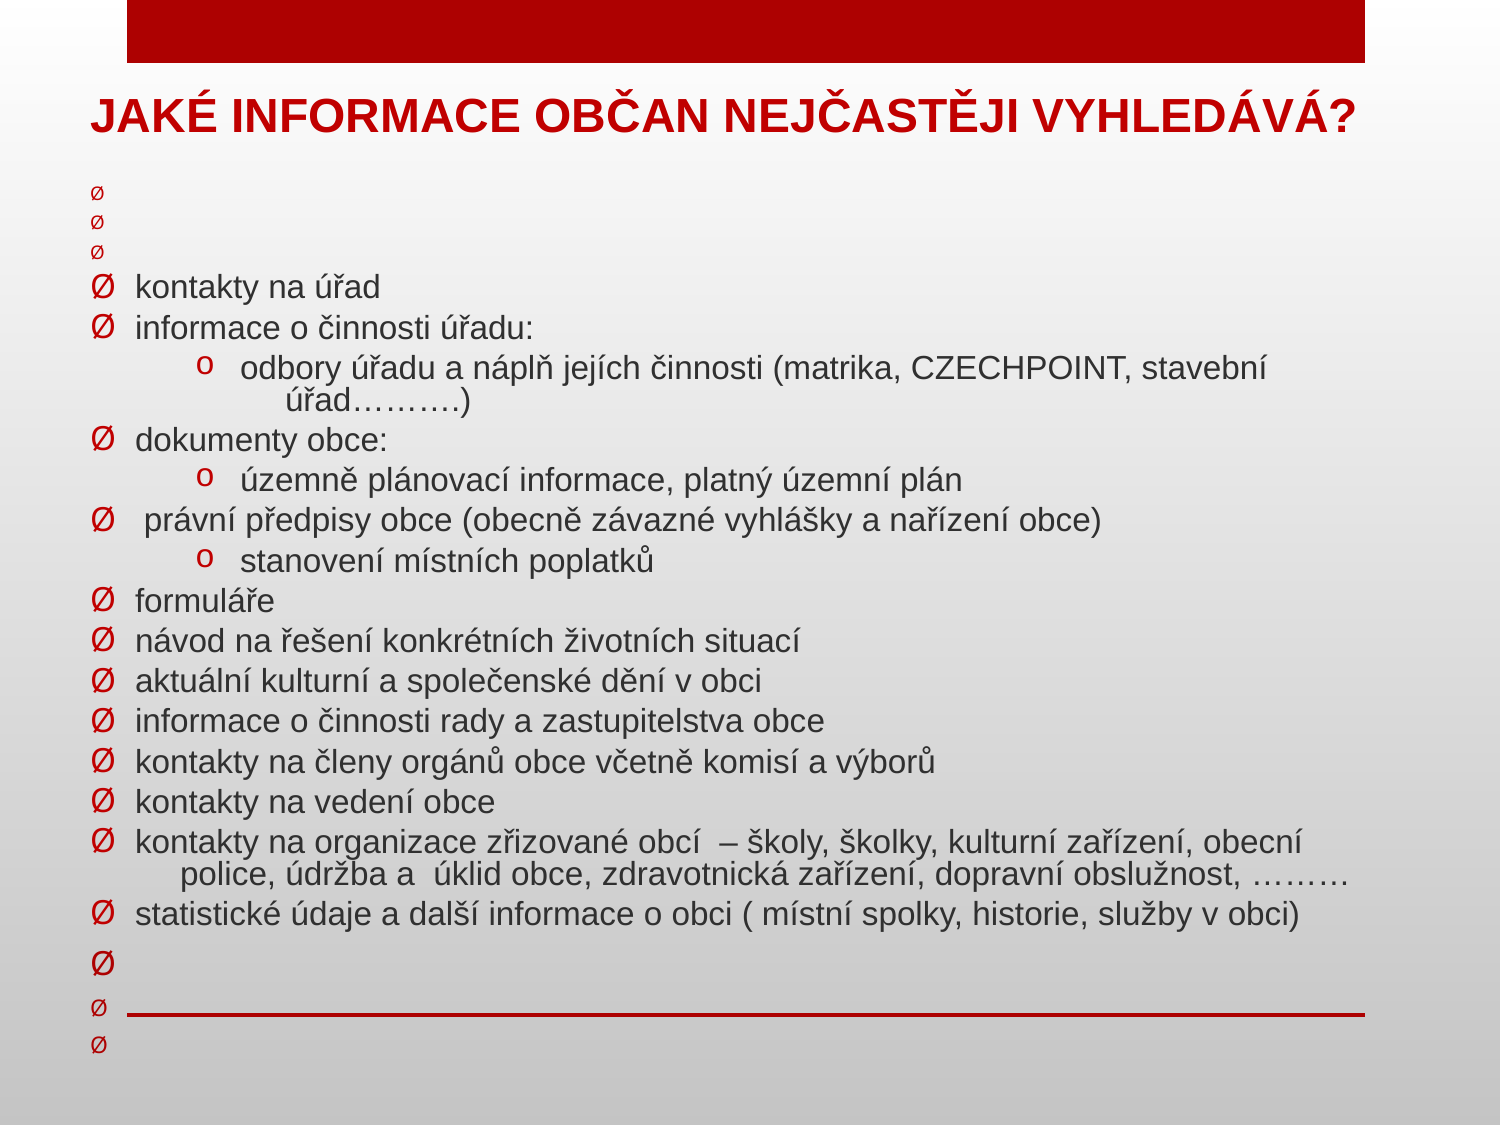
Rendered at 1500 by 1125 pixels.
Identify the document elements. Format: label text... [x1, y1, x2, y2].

list kontakty na úřad informace o činnosti úřadu: odbory úřadu a náplň jejích činnosti (matrika, CZECHPOINT, stavební úřad……….) dokumenty obce: územně plánovací informace, platný územní plán právní předpisy obce (obecně závazné vyhlášky a nařízení obce) stanovení místních poplatků formuláře návod na řešení konkrétních životních situací aktuální kulturní a společenské dění v obci informace o činnosti rady a zastupitelstva obce kontakty na členy orgánů obce včetně komisí a výborů kontakty na vedení obce kontakty na organizace zřizované obcí – školy, školky, kulturní zařízení, obecní police, údržba a úklid obce, zdravotnická zařízení, dopravní obslužnost, ……… statistické údaje a další informace o obci ( místní spolky, historie, služby v obci) [75, 172, 1426, 941]
title JAKÉ INFORMACE OBČAN NEJČASTĚJI VYHLEDÁVÁ? [75, 19, 1426, 150]
